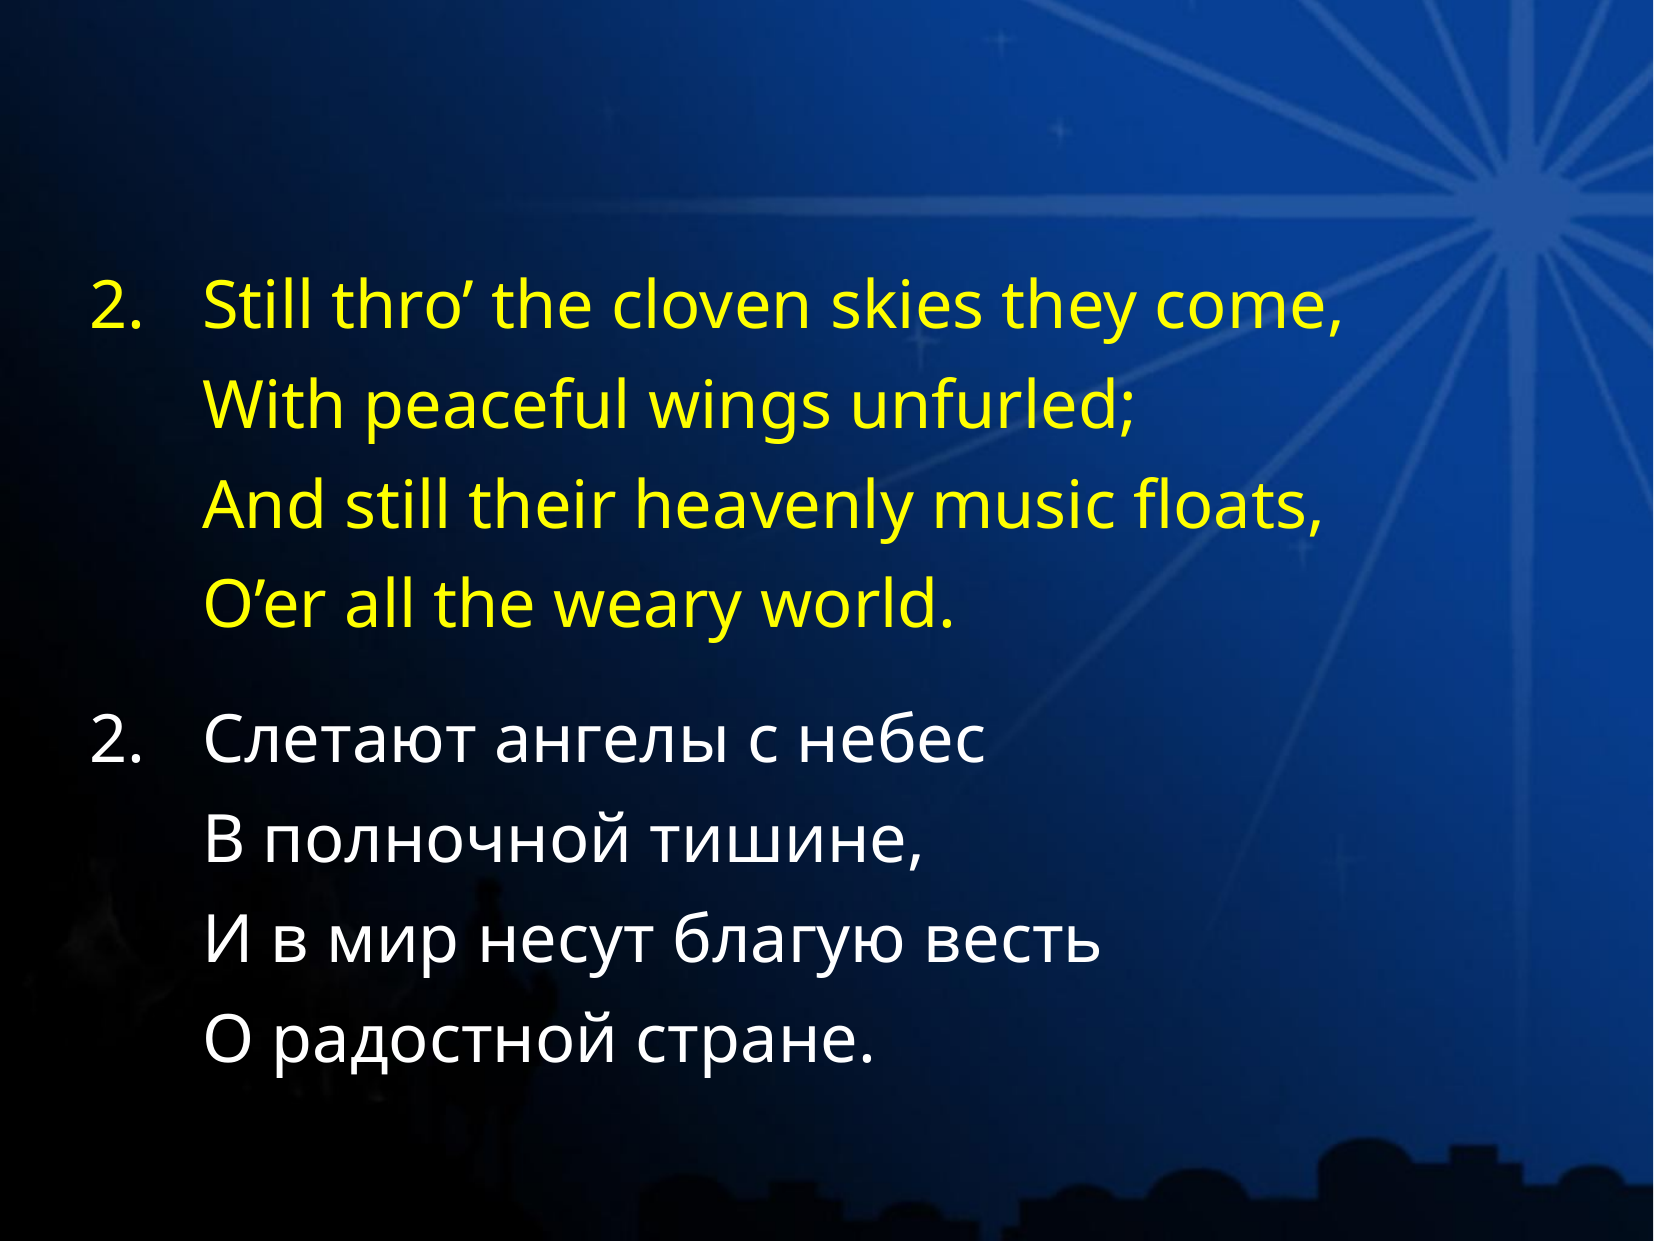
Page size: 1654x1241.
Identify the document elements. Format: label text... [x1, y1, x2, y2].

text_box 2. Слетают ангелы с небес В полночной тишине, И в мир несут благую весть О радостной стране. [75, 675, 1576, 1163]
picture [0, 0, 1654, 1241]
text_box 2. Still thro’ the cloven skies they come, With peaceful wings unfurled; And still their heavenly music floats, O’er all the weary world. [75, 150, 1576, 638]
